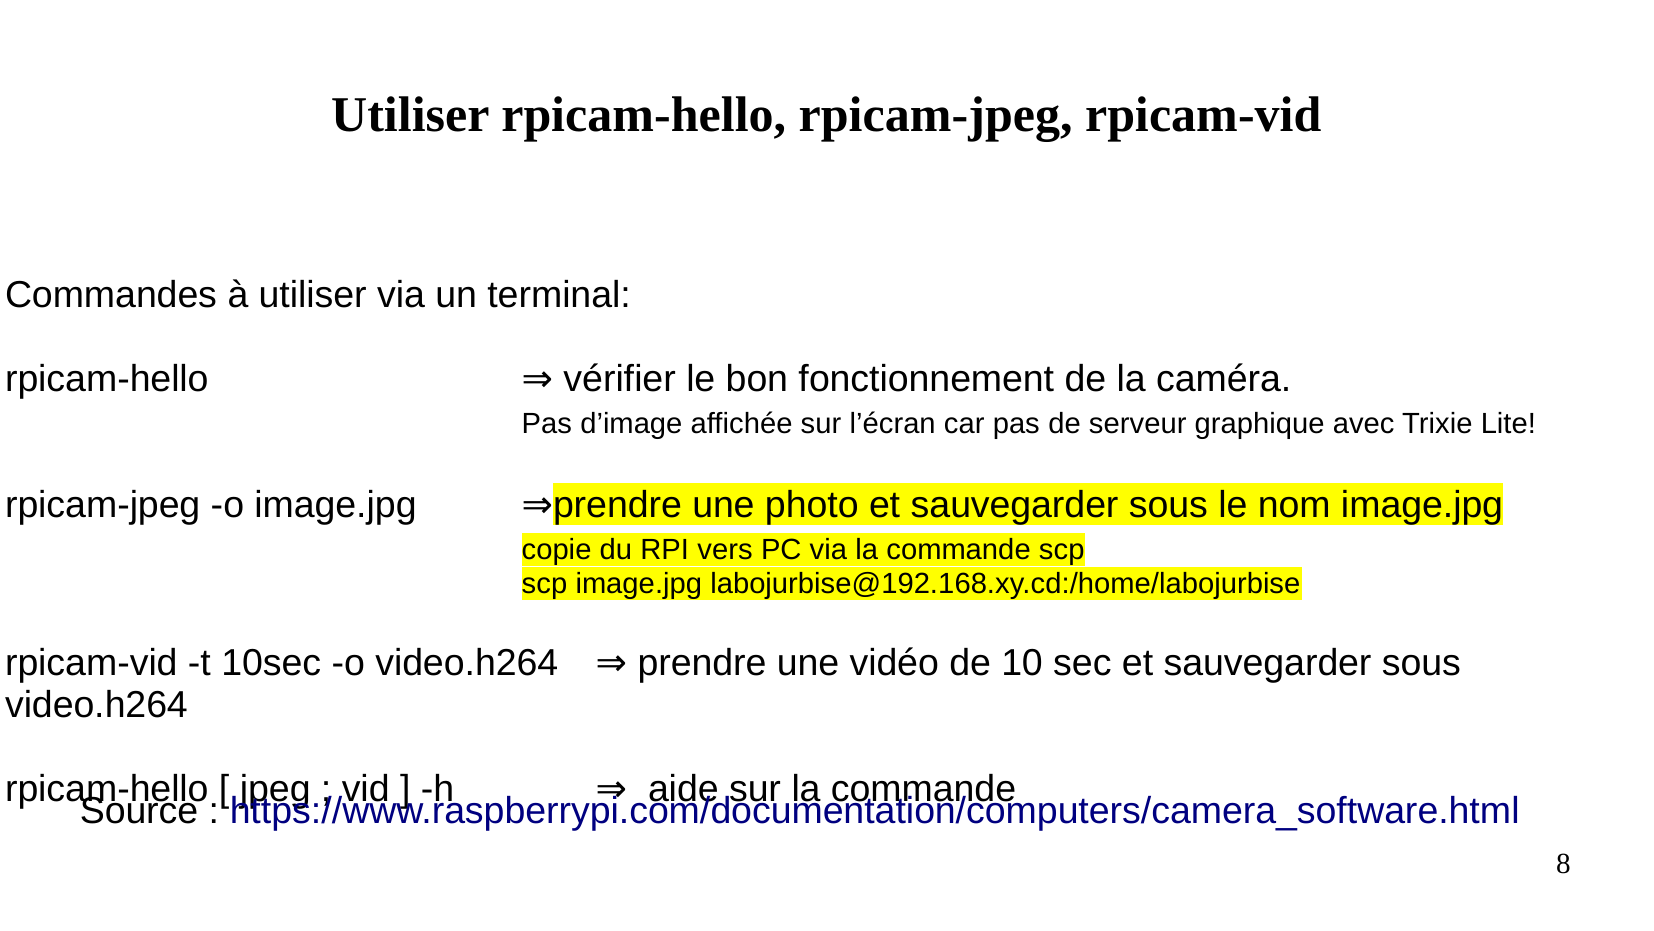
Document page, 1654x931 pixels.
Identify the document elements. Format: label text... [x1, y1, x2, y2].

text_box Source : https://www.raspberrypi.com/documentation/computers/camera_software.html [64, 781, 1542, 881]
title Utiliser rpicam-hello, rpicam-jpeg, rpicam-vid [82, 37, 1571, 193]
text_box Commandes à utiliser via un terminal: rpicam-hello ⇒ vérifier le bon fonctionnement de la caméra. Pas d’image affichée sur l’écran car pas de serveur graphique avec Trixie Lite! rpicam-jpeg -o image.jpg ⇒prendre une photo et sauvegarder sous le nom image.jpg copie du RPI vers PC via la commande scp scp image.jpg labojurbise@192.168.xy.cd:/home/labojurbise rpicam-vid -t 10sec -o video.h264 ⇒ prendre une vidéo de 10 sec et sauvegarder sous video.h264 rpicam-hello [ jpeg ; vid ] -h ⇒ aide sur la commande [0, 265, 1654, 776]
